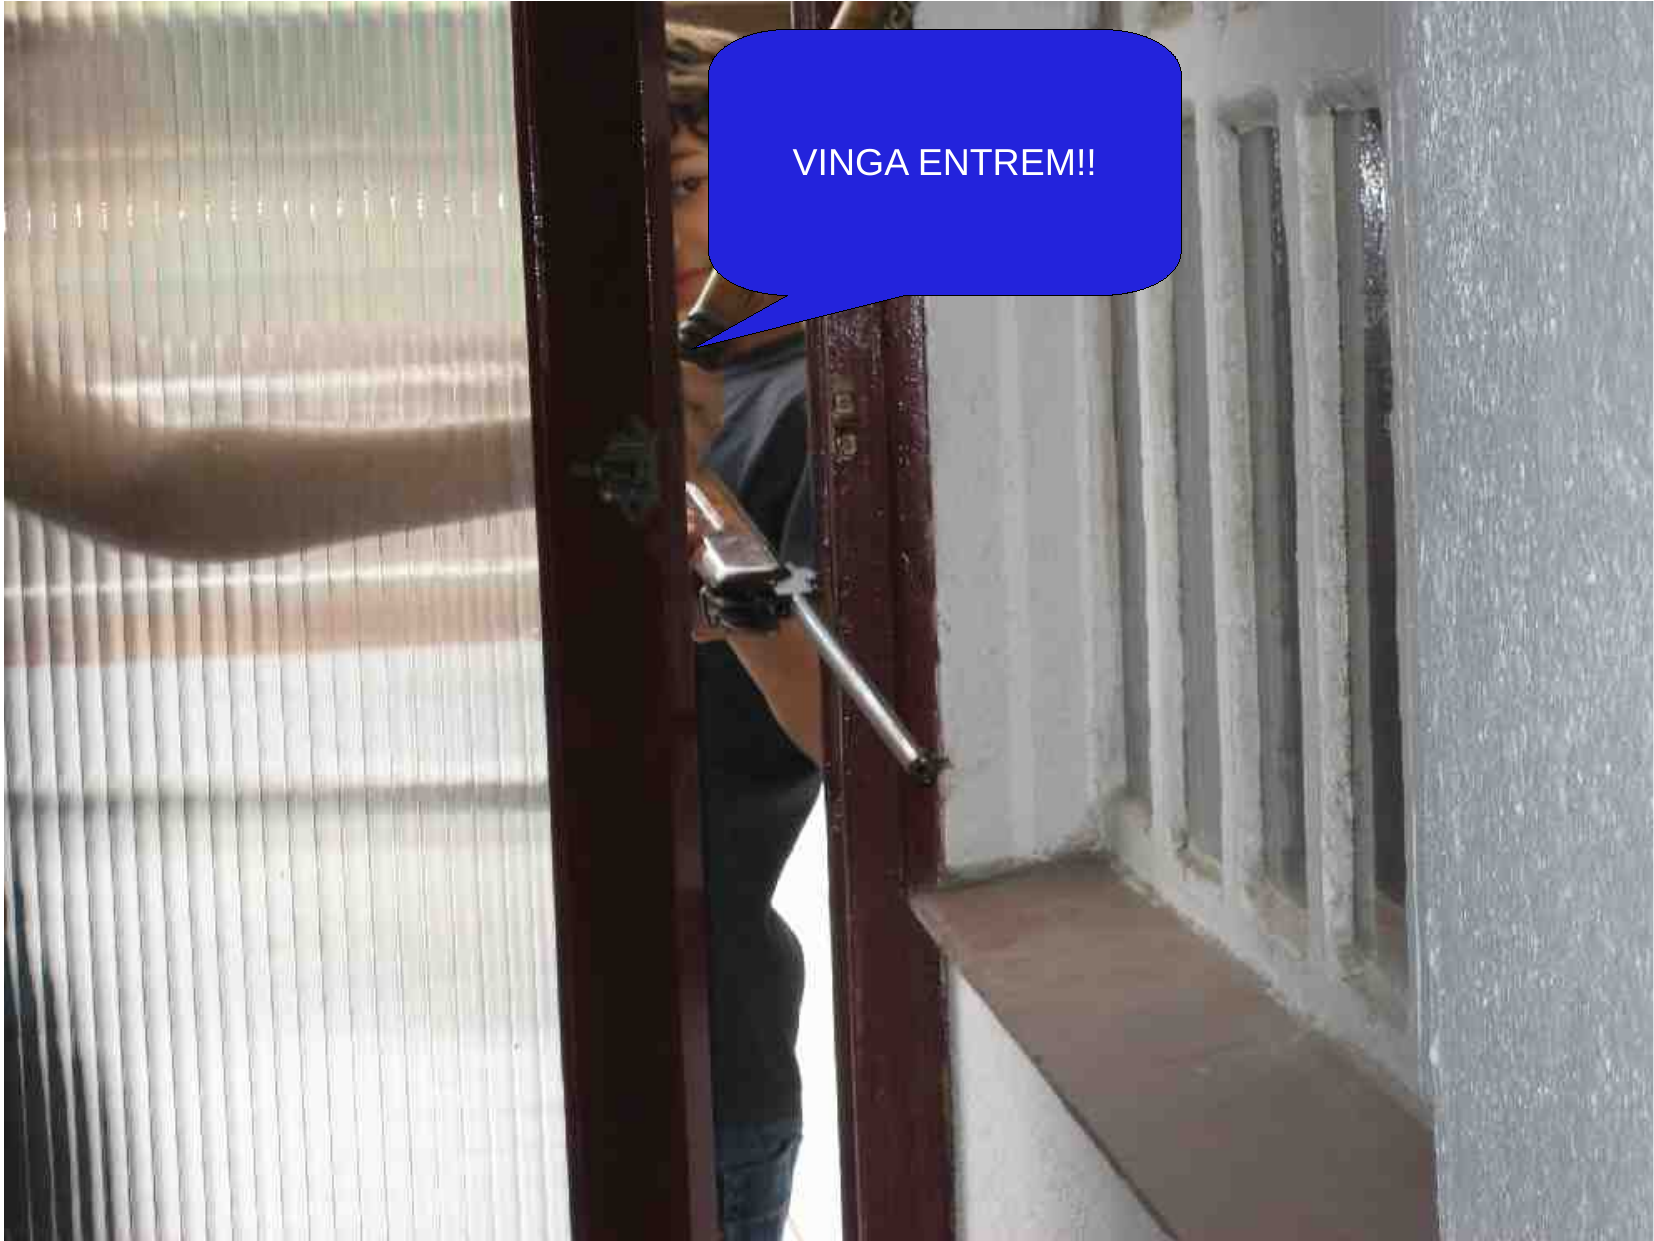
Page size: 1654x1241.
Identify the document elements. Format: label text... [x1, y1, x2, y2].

text_box VINGA ENTREM!! [691, 29, 1182, 350]
picture [4, 1, 1654, 1241]
